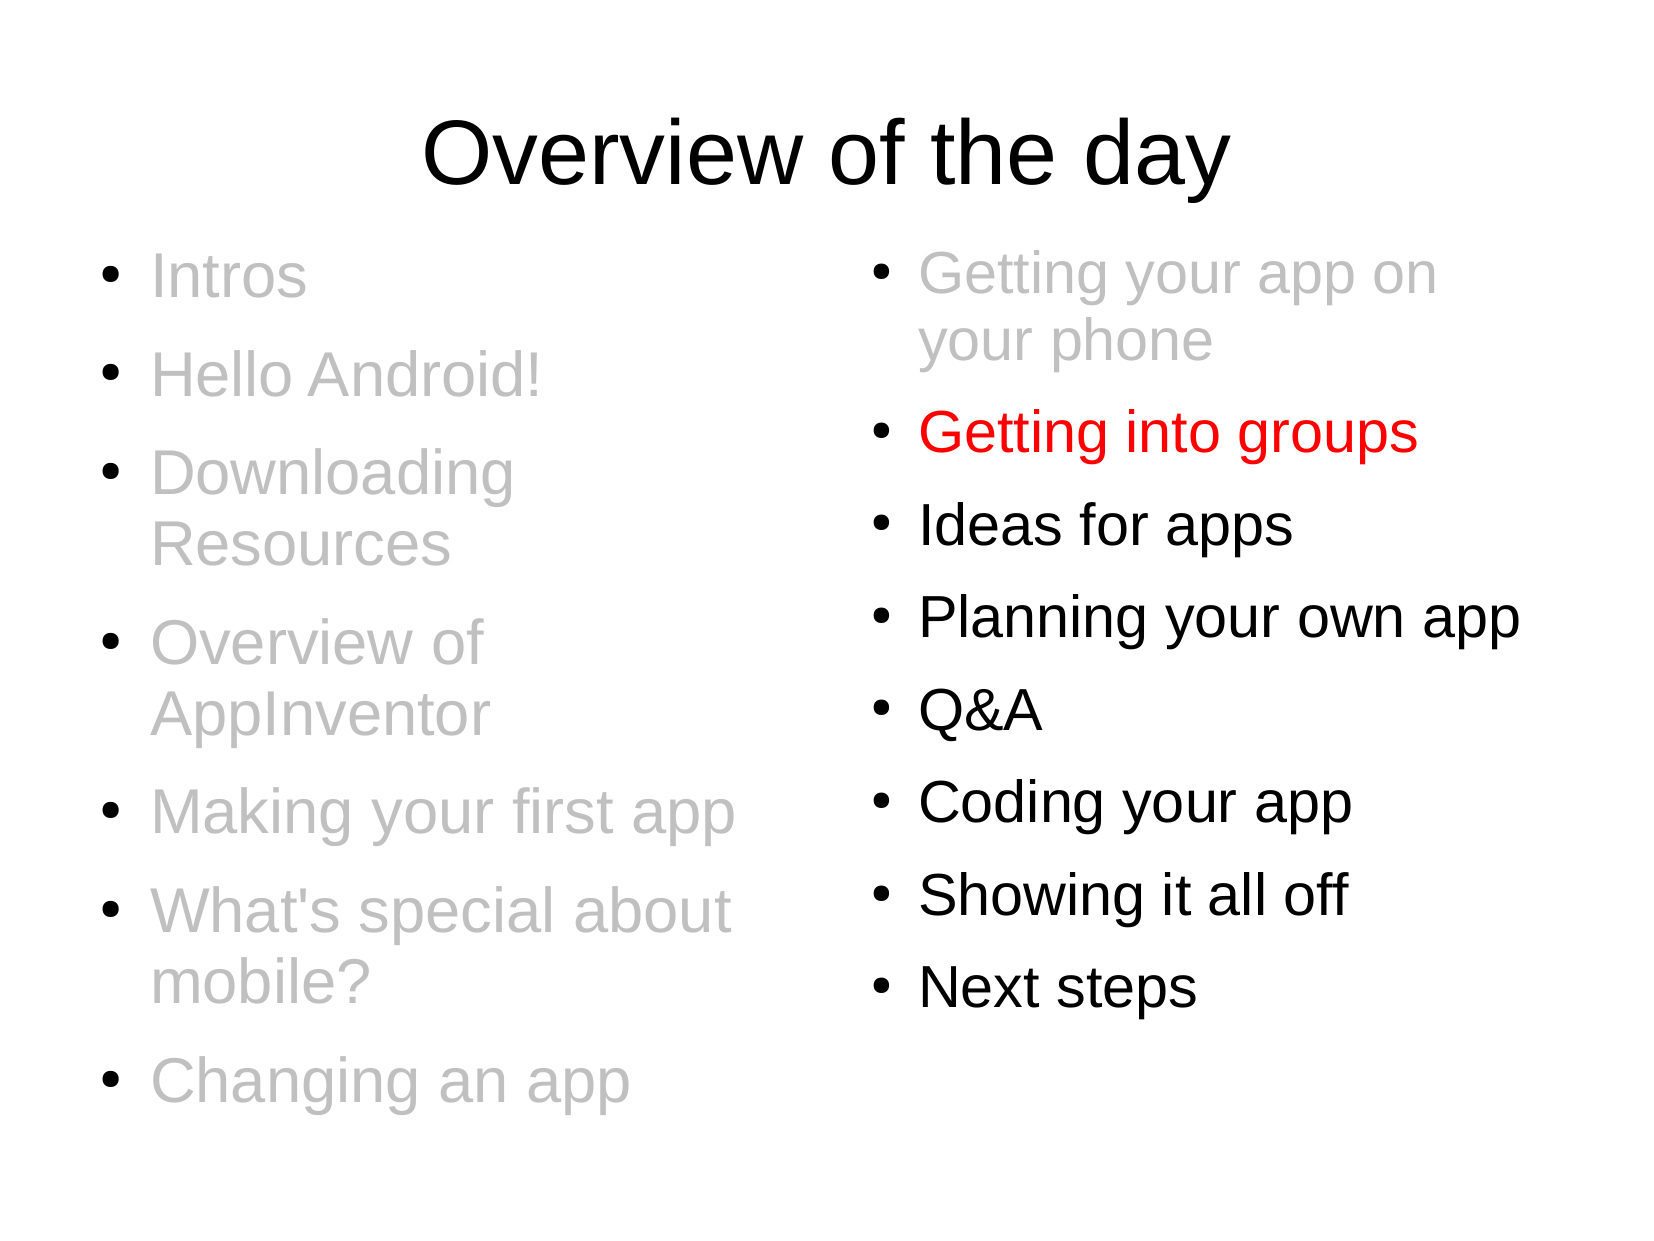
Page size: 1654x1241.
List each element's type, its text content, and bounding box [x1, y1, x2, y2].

list Getting your app on your phone Getting into groups Ideas for apps Planning your own app Q&A Coding your app Showing it all off Next steps [855, 240, 1566, 1025]
title Overview of the day [82, 49, 1571, 257]
list Intros Hello Android! Downloading Resources Overview of AppInventor Making your first app What's special about mobile? Changing an app [82, 240, 793, 1126]
